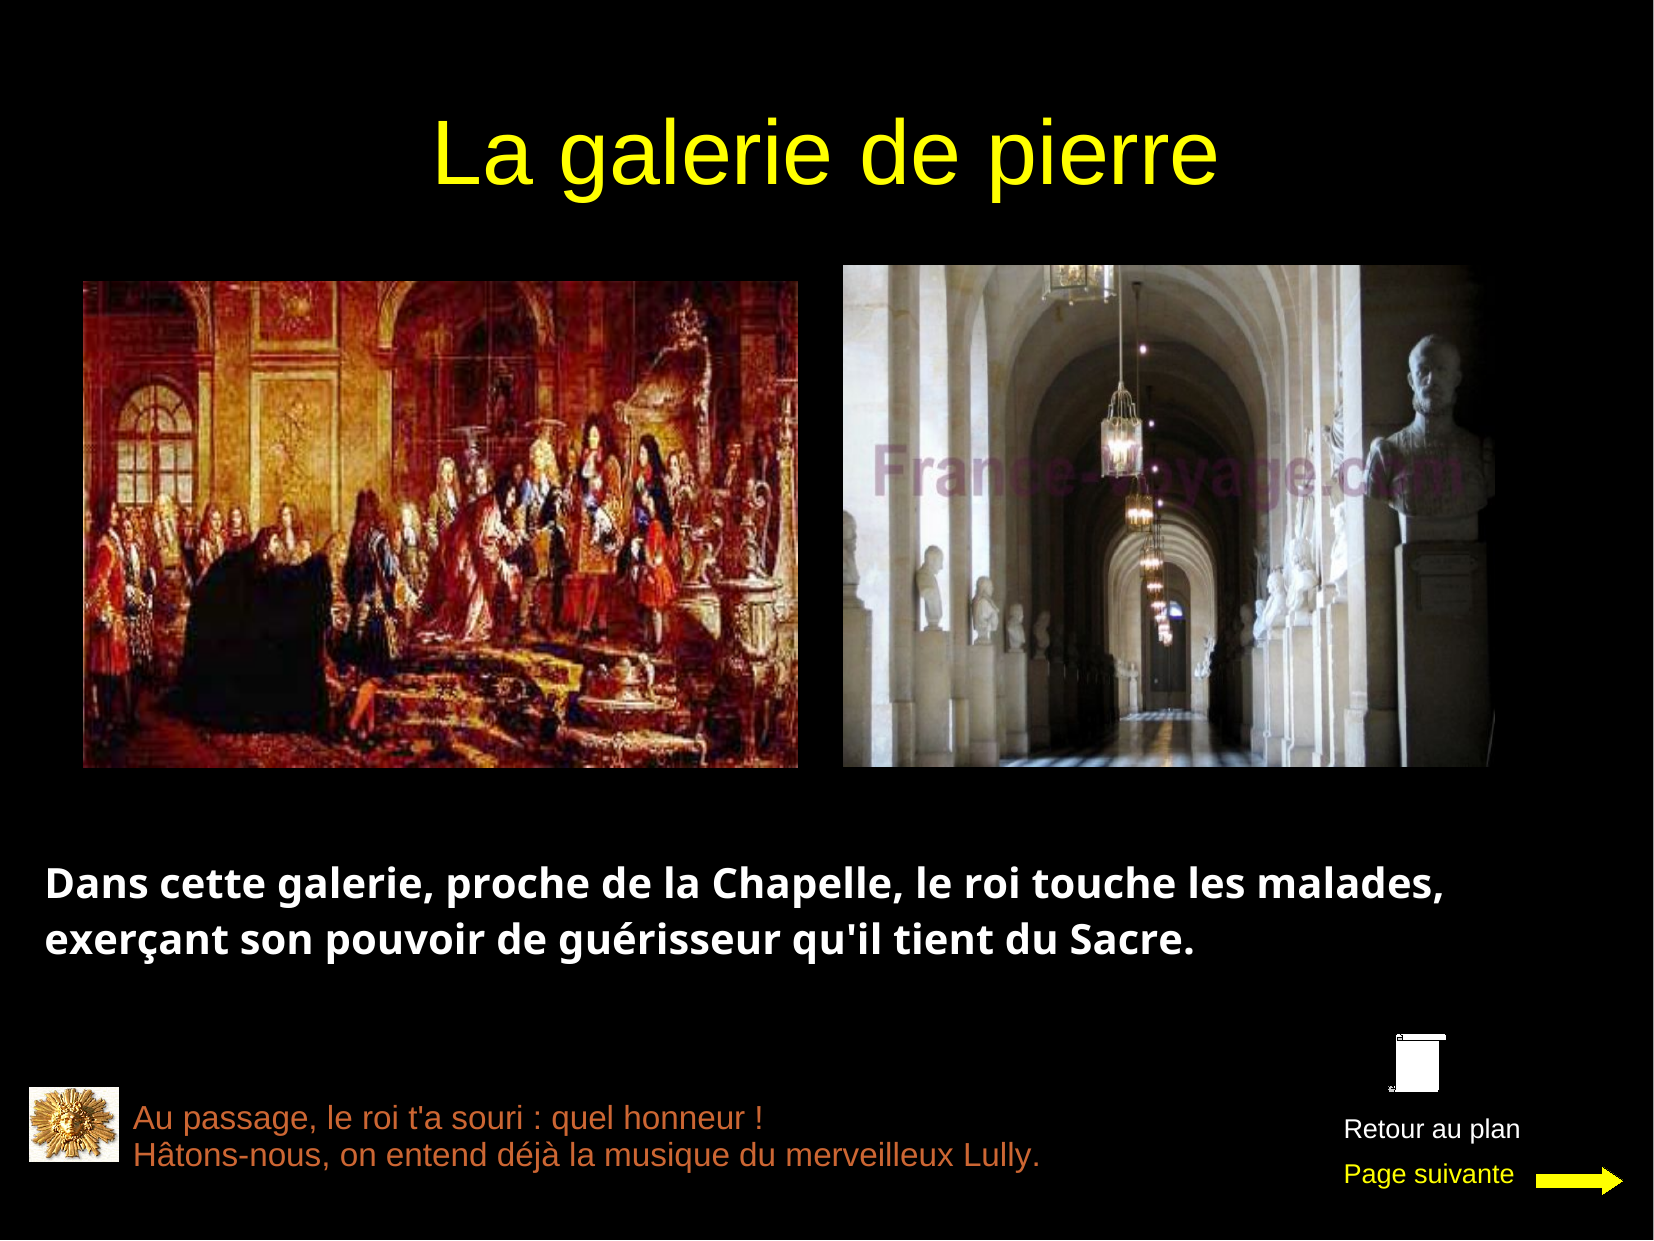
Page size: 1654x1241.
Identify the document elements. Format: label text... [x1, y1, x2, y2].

picture [843, 265, 1506, 768]
text_box Au passage, le roi t'a souri : quel honneur ! Hâtons-nous, on entend déjà la musique du merveilleux Lully. [118, 1091, 1152, 1182]
text_box Dans cette galerie, proche de la Chapelle, le roi touche les malades, exerçant son pouvoir de guérisseur qu'il tient du Sacre. [29, 845, 1625, 978]
text_box [1536, 1165, 1625, 1196]
picture [83, 281, 798, 768]
text_box Page suivante [1328, 1151, 1536, 1197]
text_box [1387, 1033, 1447, 1093]
text_box Retour au plan [1328, 1106, 1625, 1152]
title La galerie de pierre [82, 49, 1571, 257]
picture [29, 1087, 119, 1162]
